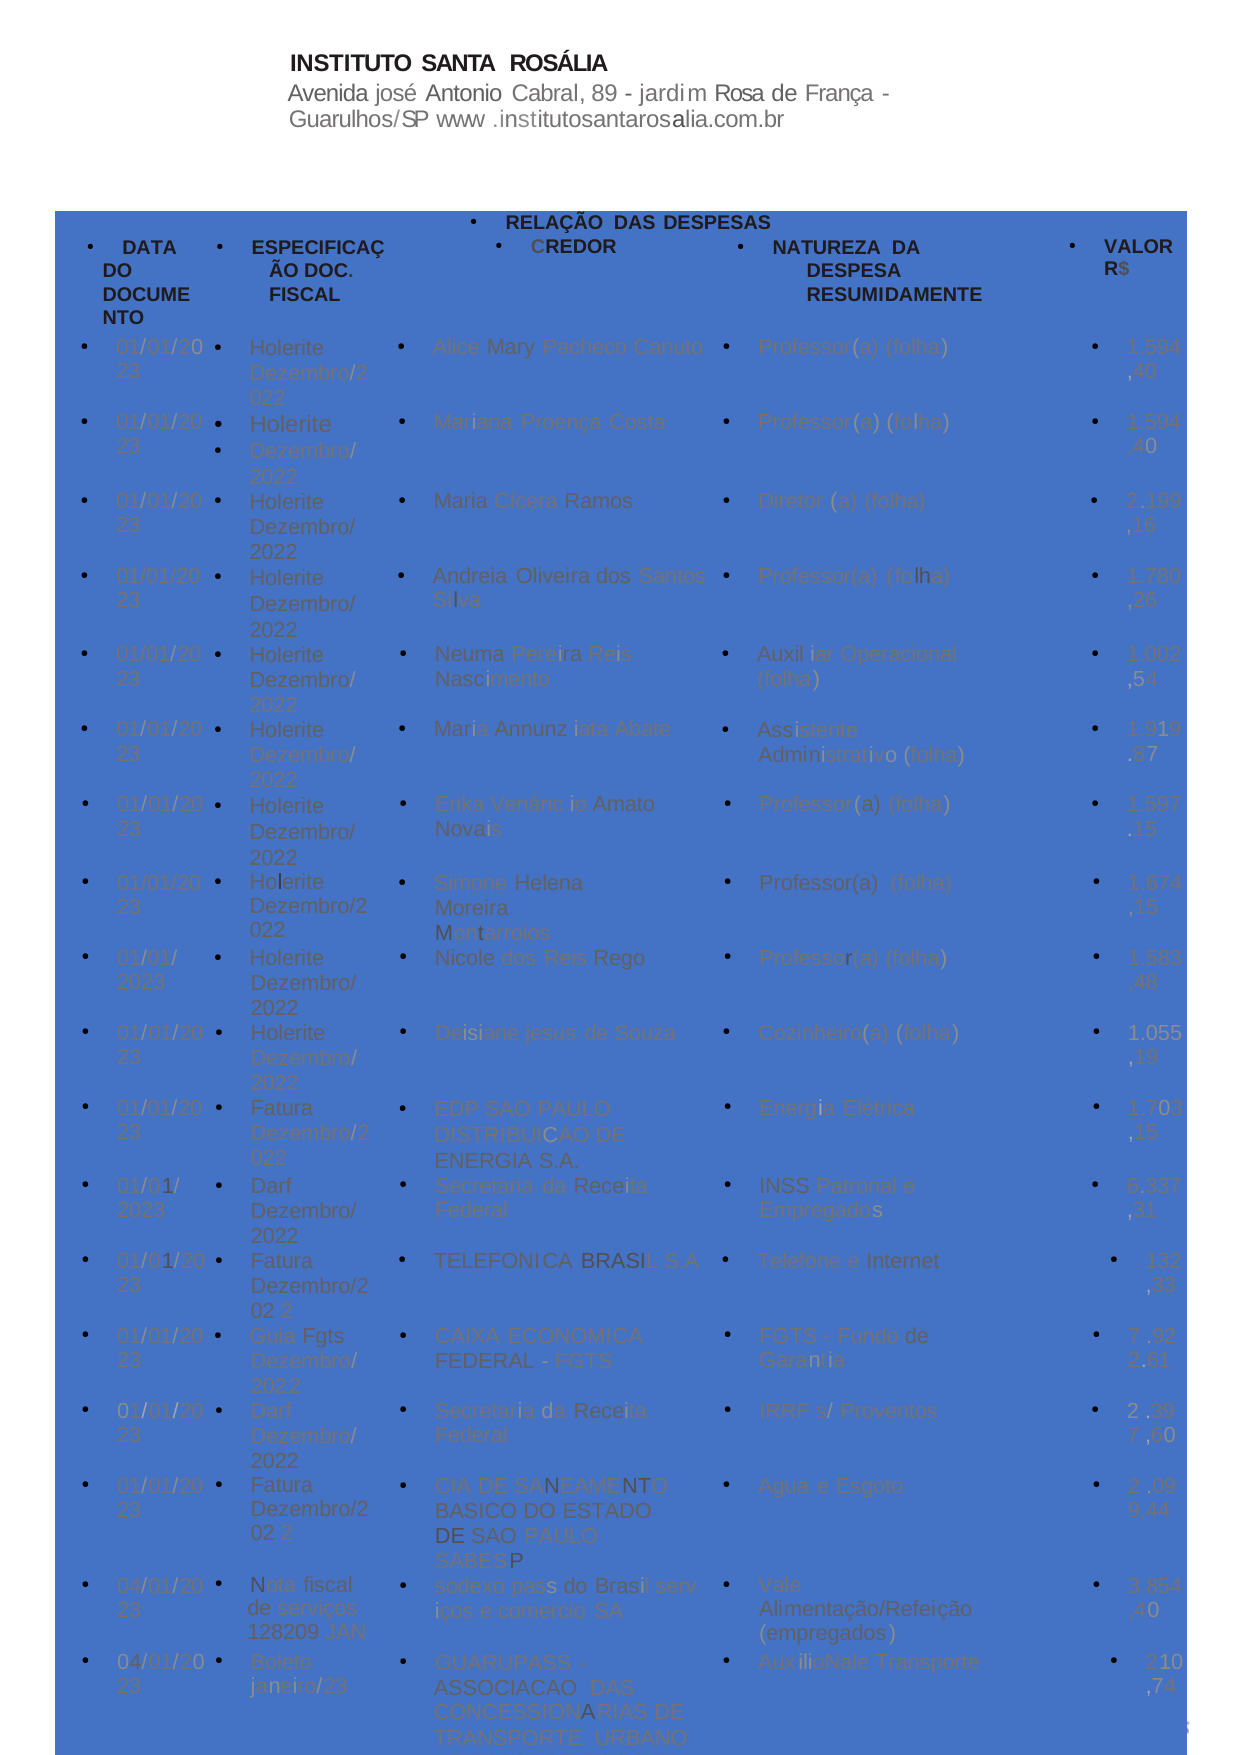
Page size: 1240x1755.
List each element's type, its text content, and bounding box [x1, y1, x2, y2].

table_cell Maria Cícera Ramos [394, 489, 718, 564]
table_cell CAIXA ECONOMICA FEDERAL - FGTS [394, 1323, 718, 1398]
table_cell 01/01/2023 [55, 1398, 210, 1473]
table_cell Diretor (a) (folha) [718, 489, 1014, 564]
table_cell Energia Elétrica [718, 1095, 1014, 1173]
table_cell Secretaria da Receita Federal [394, 1398, 718, 1473]
table_cell 04/01/2023 [55, 1650, 210, 1755]
table_cell 01/01/2023 [55, 410, 210, 489]
table_cell Darf Dezembro/2022 [210, 1398, 394, 1473]
table_cell Professor(a) (folha) [718, 945, 1014, 1020]
table_cell Professor(a) (folha) [718, 870, 1014, 945]
table_cell 01/01/2023 [55, 489, 210, 564]
table_cell CREDOR [394, 235, 718, 335]
table_cell Holerite Dezembro/2022 [210, 717, 394, 792]
table_cell Fatura Dezembro/202 2 [210, 1473, 394, 1573]
table_cell DATA DO DOCUMENTO [55, 235, 210, 335]
table_cell 1.594,40 [1014, 410, 1187, 489]
table_cell 01/01/2023 [55, 1473, 210, 1573]
table_cell Nicole dos Reis Rego [394, 945, 718, 1020]
table_cell 1.919.87 [1014, 717, 1187, 792]
table_cell Simone Helena Moreira Montarroios [394, 870, 718, 945]
table_cell Maria Annunz iata Abate [394, 717, 718, 792]
table_cell 210,74 [1014, 1650, 1187, 1755]
table_cell Neuma Pereira Reis Nascimento [394, 642, 718, 717]
table_cell 01/01/ 2023 [55, 1173, 210, 1248]
table_cell IRRF s/ Proventos [718, 1398, 1014, 1473]
table_cell 01/01/2023 [55, 717, 210, 792]
table_cell FGTS - Fundo de Garantia [718, 1323, 1014, 1398]
table_cell Holerite Dezembro/2022 [210, 642, 394, 717]
table_cell Guia Fgts Dezembro/2022 [210, 1323, 394, 1398]
table_cell 1.597.15 [1014, 792, 1187, 870]
table_cell Boleto janeiro/23 [210, 1650, 394, 1755]
table_cell 1.055,19 [1014, 1020, 1187, 1095]
table_cell 04/01/2023 [55, 1573, 210, 1650]
table_cell AuxilioNale Transporte [718, 1650, 1014, 1755]
table_cell Fatura Dezembro/2022 [210, 1095, 394, 1173]
table_cell 01/01/2023 [55, 870, 210, 945]
table_cell Auxil iar Operacional (folha) [718, 642, 1014, 717]
table_cell 2.199,16 [1014, 489, 1187, 564]
table_cell NATUREZA DA DESPESA RESUMIDAMENTE [718, 235, 1014, 335]
table_cell Professor(a) (folha) [718, 564, 1014, 642]
table_cell 1.703,15 [1014, 1095, 1187, 1173]
table_cell Assistente Administrativo (folha) [718, 717, 1014, 792]
table_cell Erika Venânc io Amato Novais [394, 792, 718, 870]
table_cell 01/01/2023 [55, 335, 210, 410]
table_cell 01/01/ 2023 [55, 945, 210, 1020]
table_cell Professor(a) (folha) [718, 410, 1014, 489]
table_cell Holerite Dezembro/2022 [210, 489, 394, 564]
table_cell Holerite Dezembro/2022 [210, 792, 394, 870]
table_cell Telefone e Internet [718, 1248, 1014, 1323]
table_cell INSS Patronal e Empregados [718, 1173, 1014, 1248]
table_cell Holerite Dezembro/2022 [210, 870, 394, 945]
table_cell Fatura Dezembro/202 2 [210, 1248, 394, 1323]
table_cell 01/01/2023 [55, 1323, 210, 1398]
table_cell Holerite Dezembro/2022 [210, 1020, 394, 1095]
table_cell EDP SAO PAULO DISTRIBUICAO DE ENERGIA S.A. [394, 1095, 718, 1173]
table_cell 01/01/2023 [55, 1248, 210, 1323]
table_cell 1.674,15 [1014, 870, 1187, 945]
table_cell 132,33 [1014, 1248, 1187, 1323]
table_cell Alice Mary Pacheco Canuto [394, 335, 718, 410]
table_cell Deisiane jesus de Souza [394, 1020, 718, 1095]
table_cell 1.002,54 [1014, 642, 1187, 717]
table_cell 2 .397 ,60 [1014, 1398, 1187, 1473]
table_cell Secretaria da Receita Federal [394, 1173, 718, 1248]
table_cell Holerite Dezembro/2022 [210, 335, 394, 410]
text_box INSTITUTO SANTA ROSÁLIA Avenida josé Antonio Cabral,89 - jardim Rosa de França - Guarulhos/SP www .institutosantarosalia.com.br [285, 47, 1034, 132]
table_cell 1.583,48 [1014, 945, 1187, 1020]
table_cell 01/01/2023 [55, 1095, 210, 1173]
table_cell 01/01/2023 [55, 642, 210, 717]
table_cell 7 .922.61 [1014, 1323, 1187, 1398]
table_header RELAÇÃO DAS DESPESAS [55, 211, 1187, 235]
table_cell 01/01/2023 [55, 1020, 210, 1095]
table_cell GUARUPASS - ASSOCIACAO DAS CONCESSIONARIAS DE TRANSPORTE URBANO DE PASSAGEIROS DE GUARULHOS E REGIAO [394, 1650, 718, 1755]
table_cell ESPECIFICAÇÃO DOC. FISCAL [210, 235, 394, 335]
table_cell CIA DE SANEAMENTO BASICO DO ESTADO DE SAO PAULO SABESP [394, 1473, 718, 1573]
table_cell Holerite Dezembro/2022 [210, 564, 394, 642]
table_cell Darf Dezembro/2022 [210, 1173, 394, 1248]
table_cell 1.594,40 [1014, 335, 1187, 410]
table_cell 01/01/2023 [55, 792, 210, 870]
table_cell 2 .099,44 [1014, 1473, 1187, 1573]
table_cell Professor(a) (folha) [718, 792, 1014, 870]
table_cell Holerite Dezembro/2022 [210, 410, 394, 489]
table_cell TELEFONICA BRASIL S.A [394, 1248, 718, 1323]
table_cell Holerite Dezembro/2022 [210, 945, 394, 1020]
table_cell Agua e Esgoto [718, 1473, 1014, 1573]
table_cell Andreia Oliveira dos Santos Silva [394, 564, 718, 642]
table_cell Professor(a) (folha) [718, 335, 1014, 410]
table_cell Nota fiscal de serviços 128209 JAN [210, 1573, 394, 1650]
table_cell 3.854,40 [1014, 1573, 1187, 1650]
table_cell 01/01/2023 [55, 564, 210, 642]
table_cell Vale Alimentação/Refeição (empregados) [718, 1573, 1014, 1650]
table_cell Mariana Proença Costa [394, 410, 718, 489]
table_cell 6.337 ,31 [1014, 1173, 1187, 1248]
table_cell Cozinheiro(a) (folha) [718, 1020, 1014, 1095]
table_cell sodexo pass do Brasil serv iços e comercio SA [394, 1573, 718, 1650]
table_cell VALOR R$ [1014, 235, 1187, 335]
table_cell 1.780,26 [1014, 564, 1187, 642]
